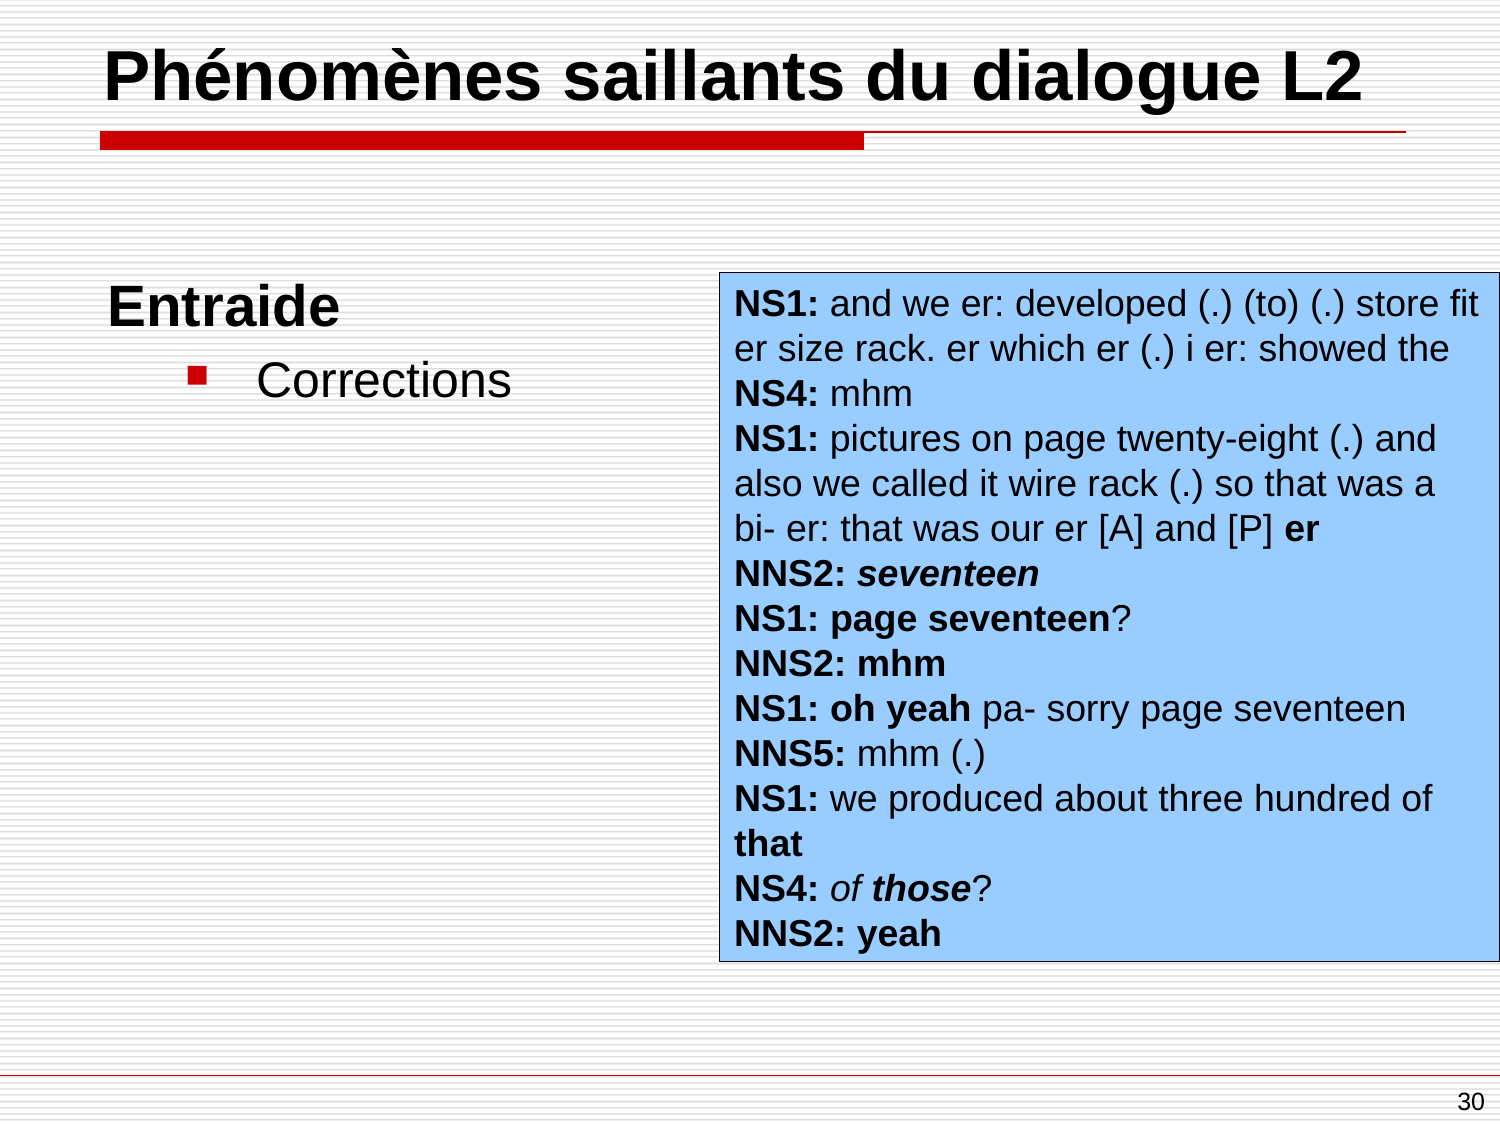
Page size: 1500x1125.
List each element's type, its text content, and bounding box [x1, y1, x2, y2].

picture [0, 0, 1500, 1075]
title Phénomènes saillants du dialogue L2 [88, 29, 1500, 124]
text_box NS1: and we er: developed (.) (to) (.) store fit er size rack. er which er (.) i er: showed the NS4: mhm NS1: pictures on page twenty-eight (.) and also we called it wire rack (.) so that was a bi- er: that was our er [A] and [P] er NNS2: seventeen NS1: page seventeen? NNS2: mhm NS1: oh yeah pa- sorry page seventeen NNS5: mhm (.) NS1: we produced about three hundred of that NS4: of those? NNS2: yeah [719, 272, 1500, 962]
list Entraide Corrections [92, 265, 1477, 1063]
picture [0, 1076, 1500, 1125]
